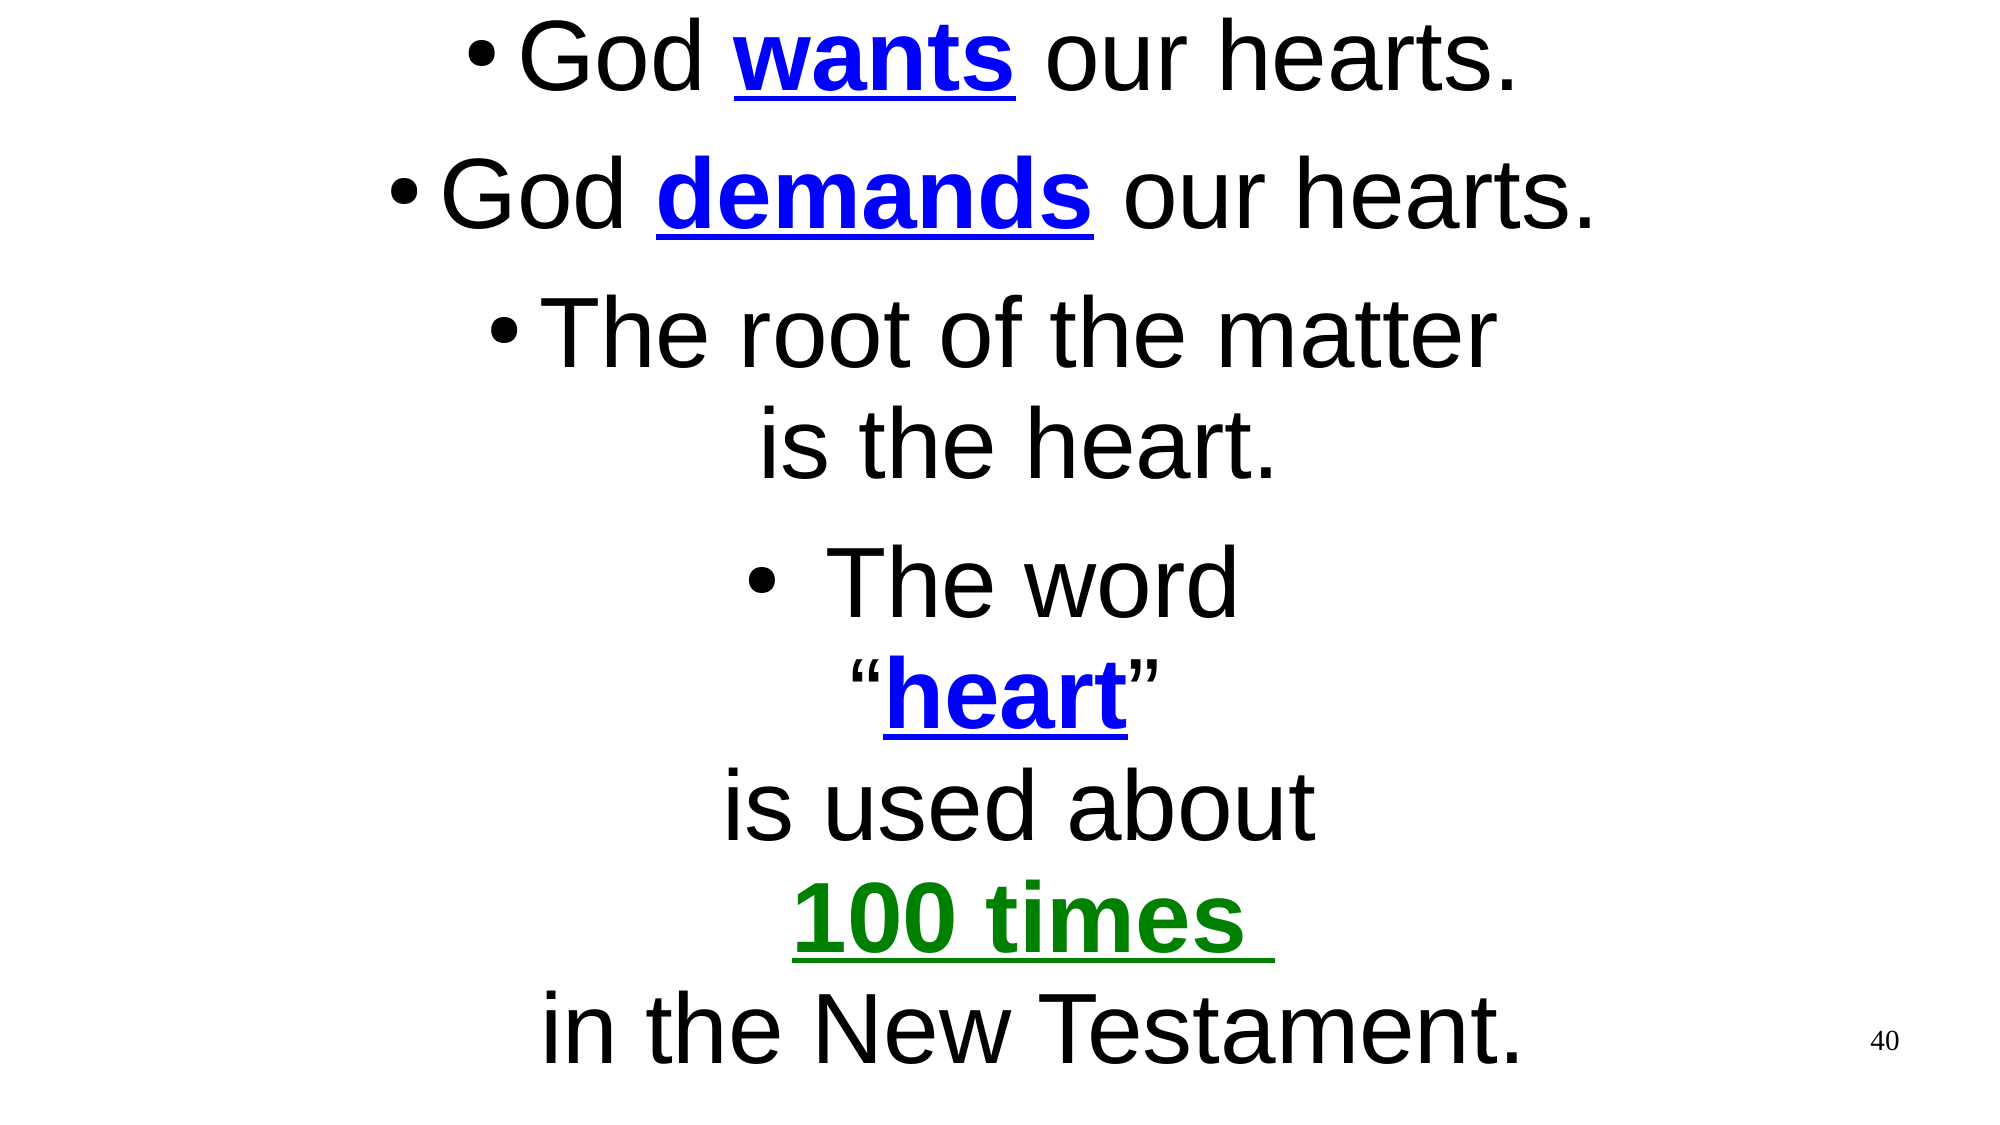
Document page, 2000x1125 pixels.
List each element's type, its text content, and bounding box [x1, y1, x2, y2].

list God wants our hearts. God demands our hearts. The root of the matter is the heart. The word “heart” is used about 100 times in the New Testament. [0, 0, 1996, 1123]
